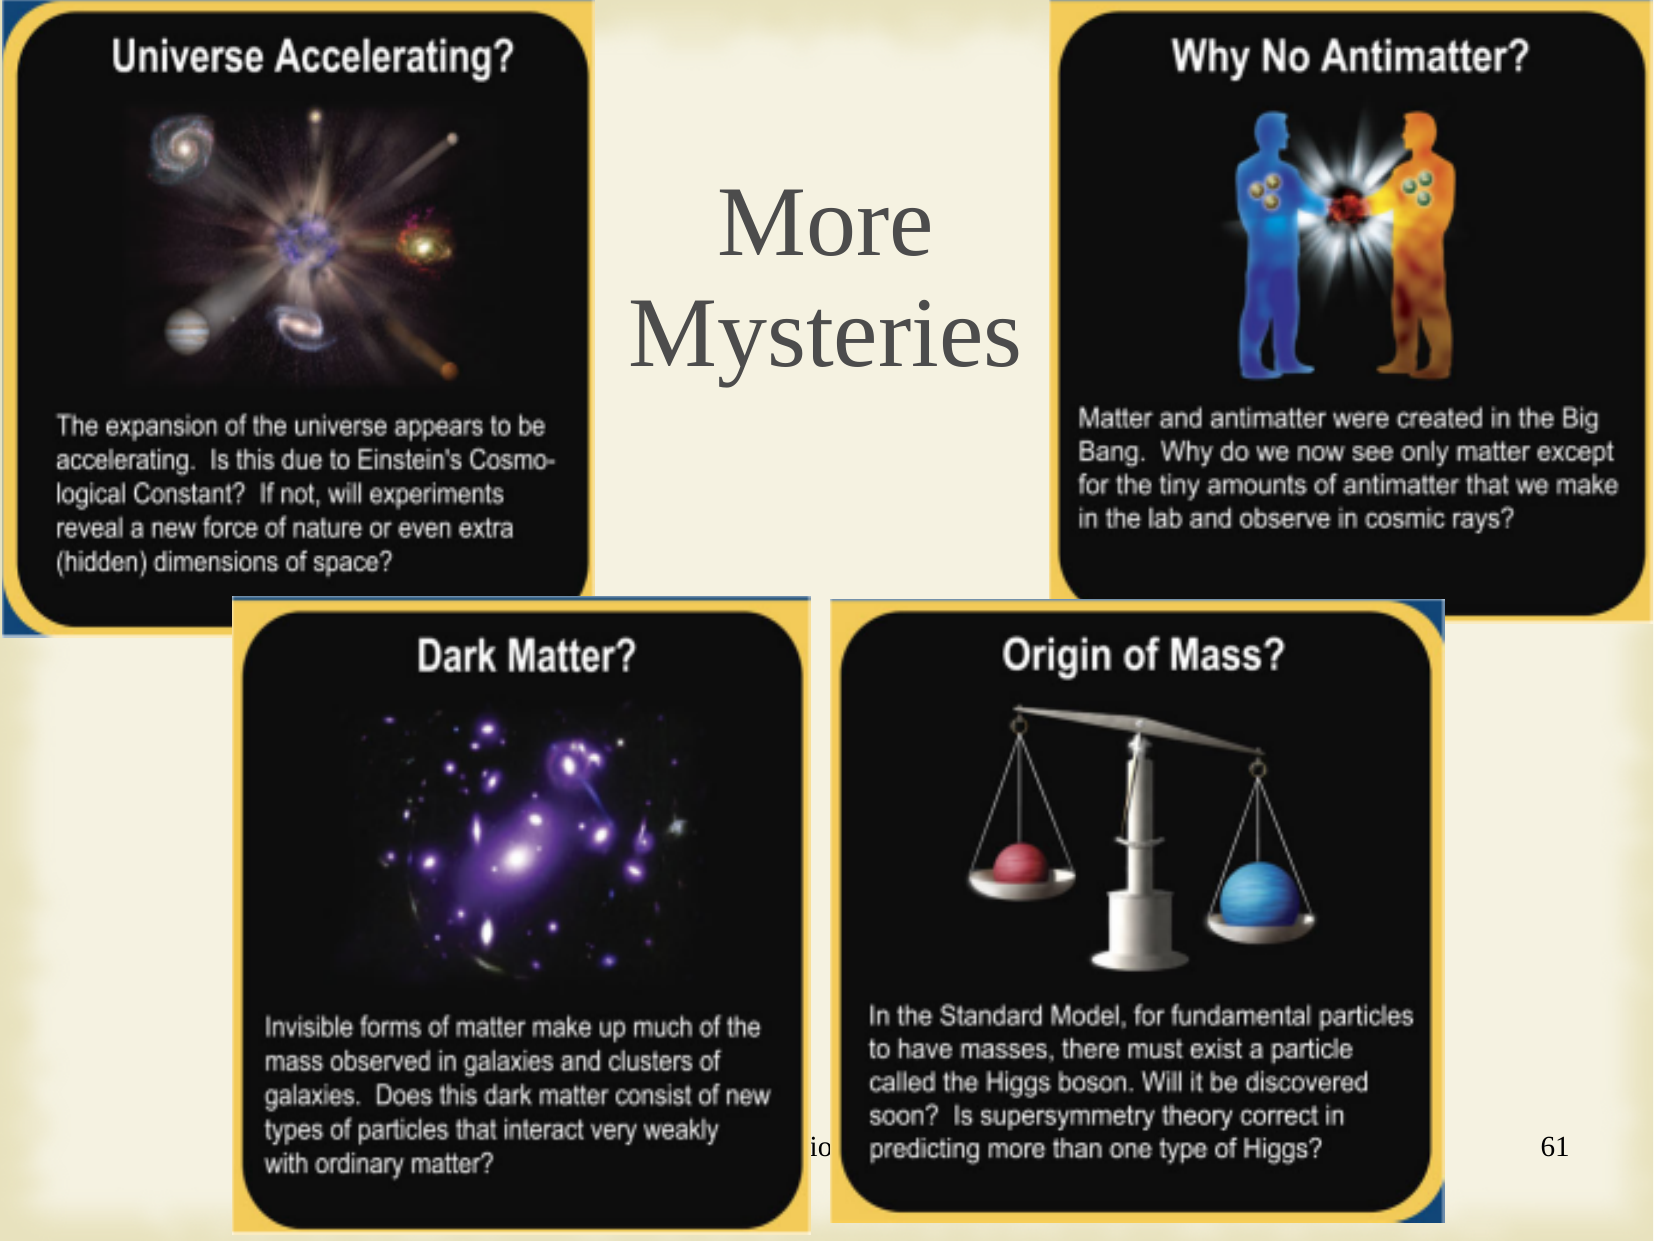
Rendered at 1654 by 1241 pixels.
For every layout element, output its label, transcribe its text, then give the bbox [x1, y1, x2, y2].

picture [0, 0, 1654, 1241]
title More Mysteries [595, 166, 1049, 388]
